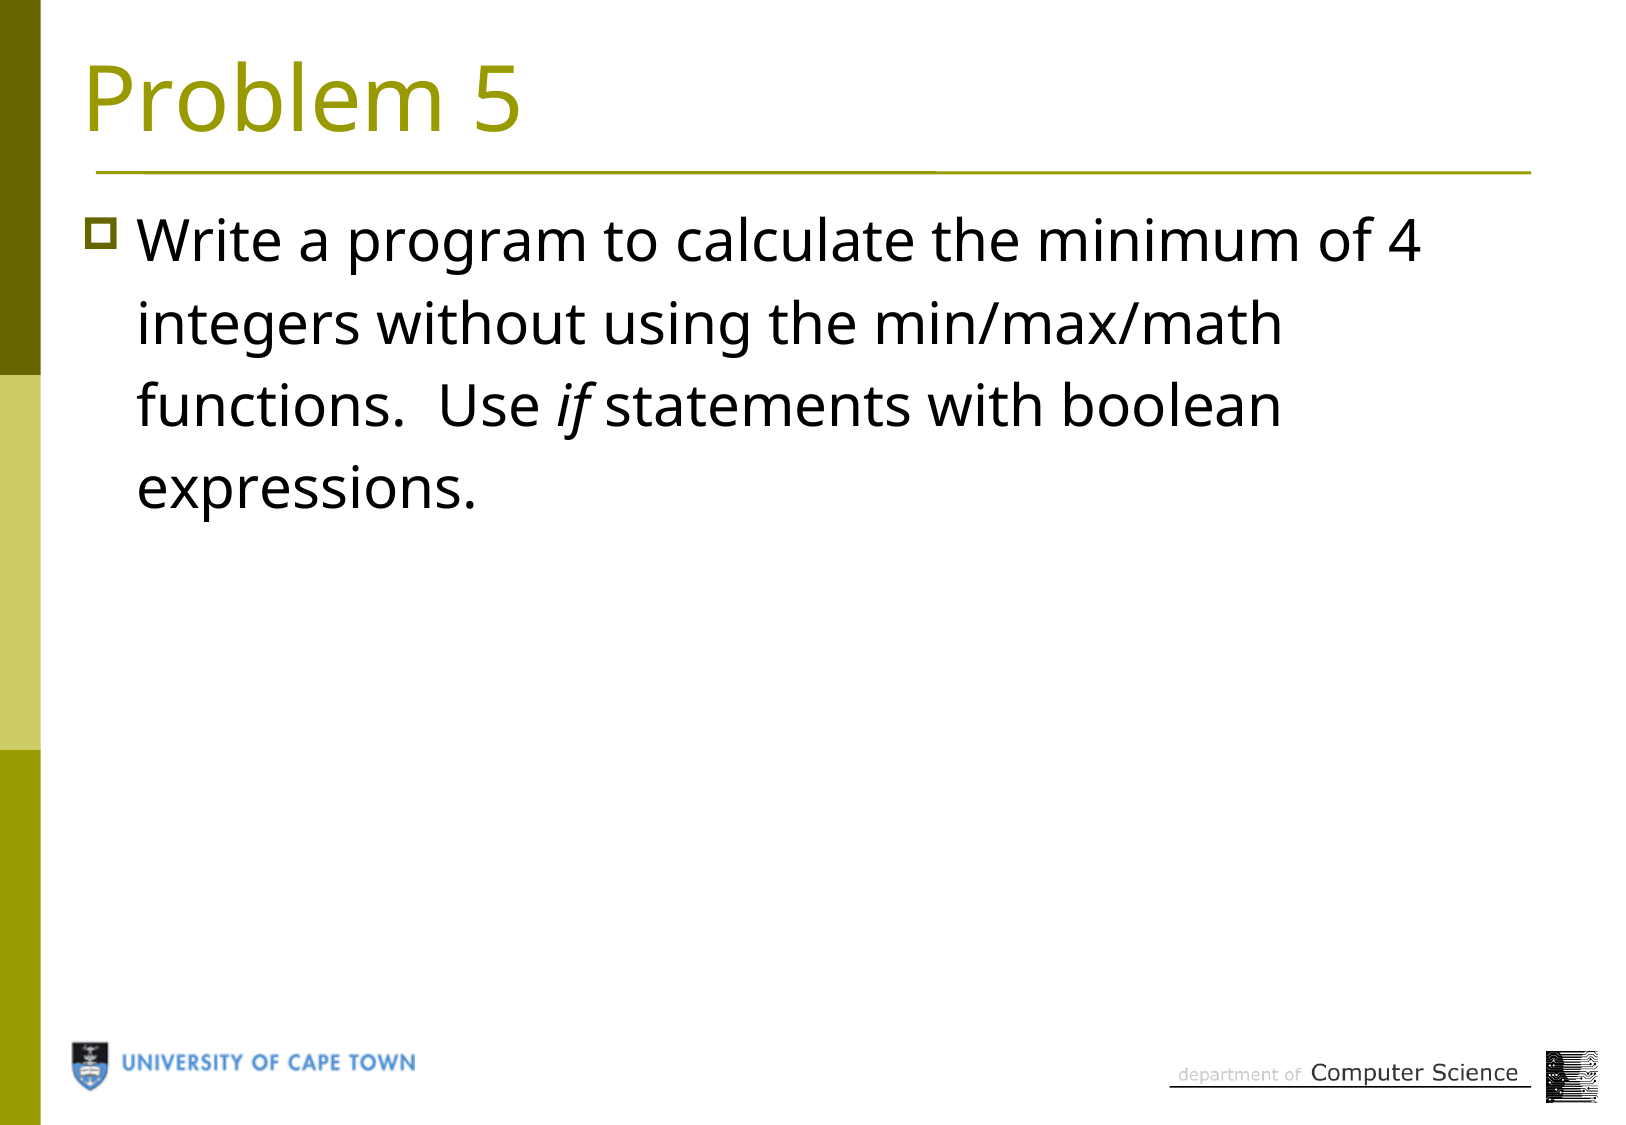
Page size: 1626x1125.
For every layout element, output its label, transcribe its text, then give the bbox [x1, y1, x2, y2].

picture [61, 1024, 415, 1103]
title Problem 5 [81, 36, 1543, 165]
list Write a program to calculate the minimum of 4 integers without using the min/max/math functions. Use if statements with boolean expressions. [81, 196, 1543, 991]
picture [1546, 1051, 1598, 1103]
picture [1169, 1043, 1532, 1091]
